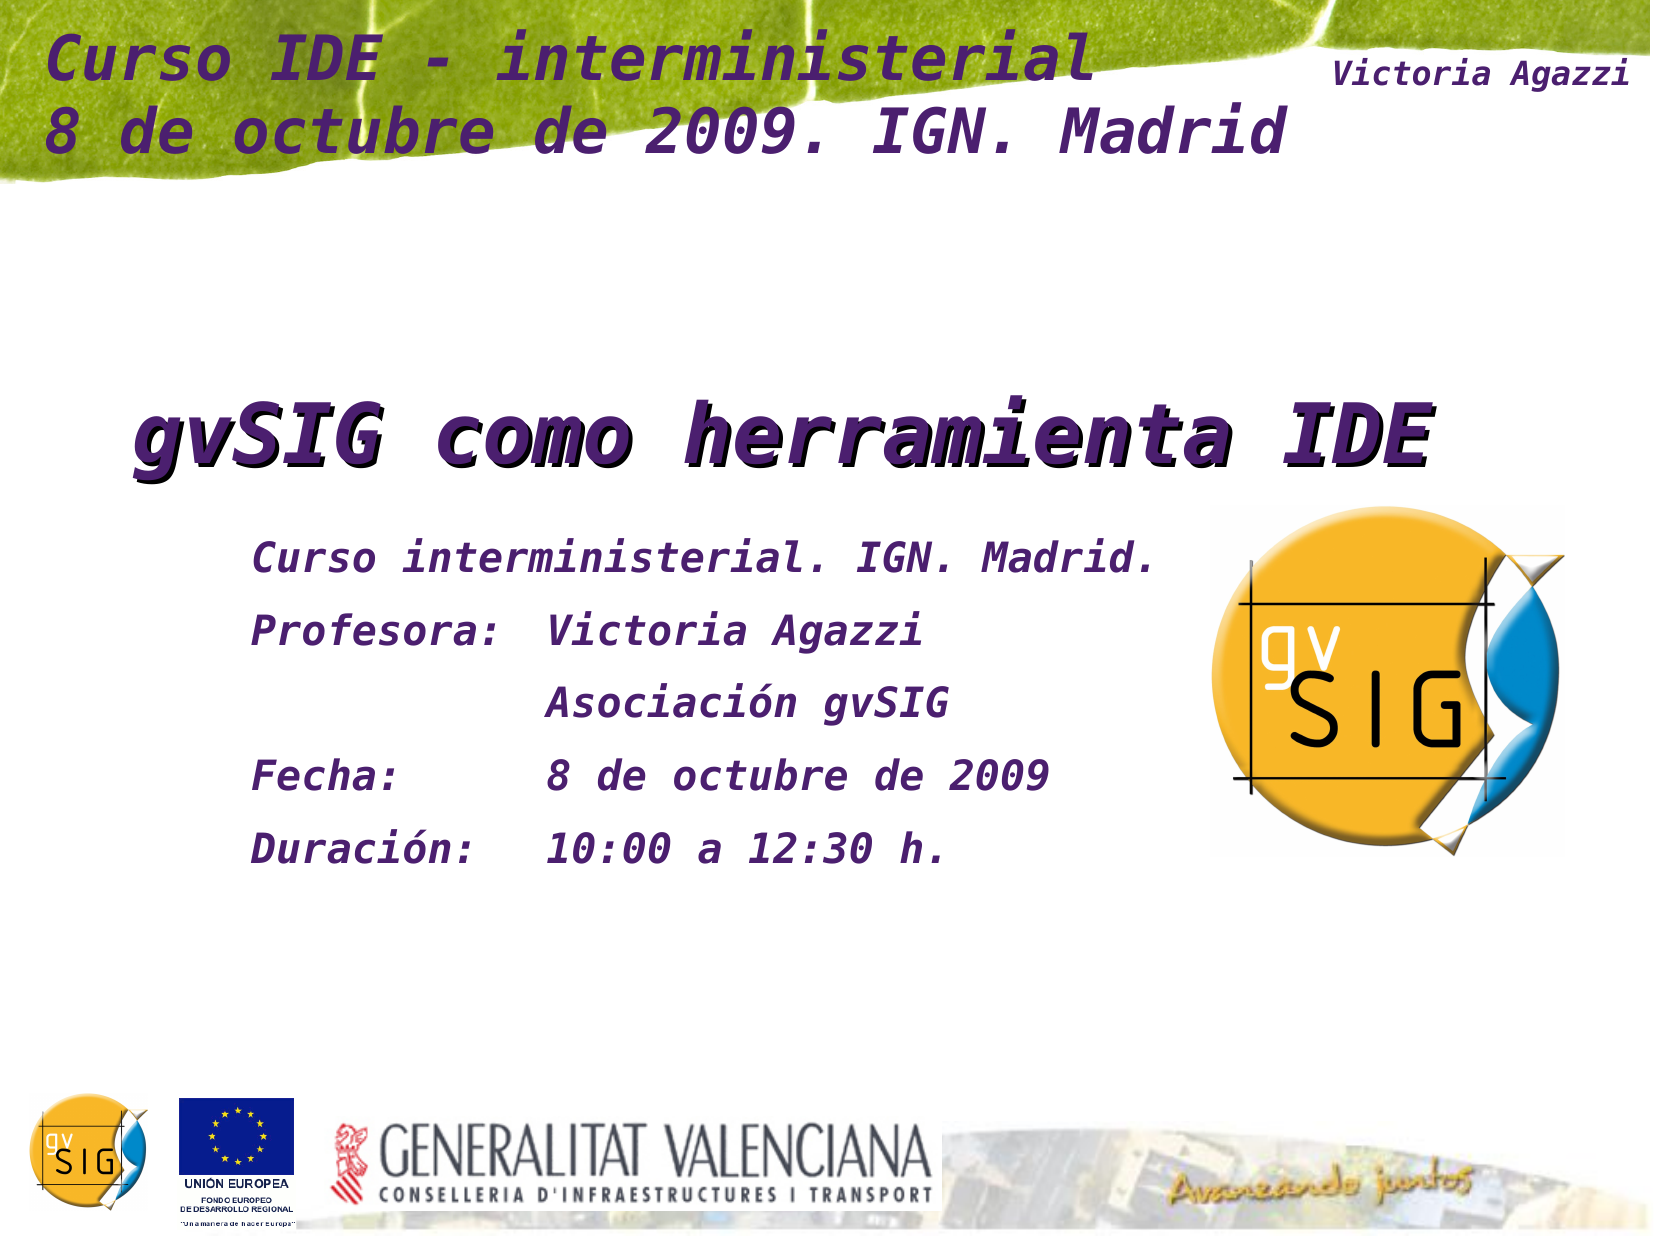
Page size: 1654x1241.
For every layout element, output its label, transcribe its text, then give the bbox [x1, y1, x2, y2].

picture [1210, 505, 1565, 857]
text_box Victoria Agazzi [1316, 28, 1654, 83]
picture [0, 0, 1650, 184]
text_box Curso IDE - interministerial 8 de octubre de 2009. IGN. Madrid [29, 15, 1447, 176]
picture [29, 1093, 1654, 1237]
text_box gvSIG como herramienta IDE [59, 330, 1506, 479]
text_box Curso interministerial. IGN. Madrid. Profesora: Victoria Agazzi Asociación gvSIG Fecha: 8 de octubre de 2009 Duración: 10:00 a 12:30 h. [236, 501, 1270, 857]
